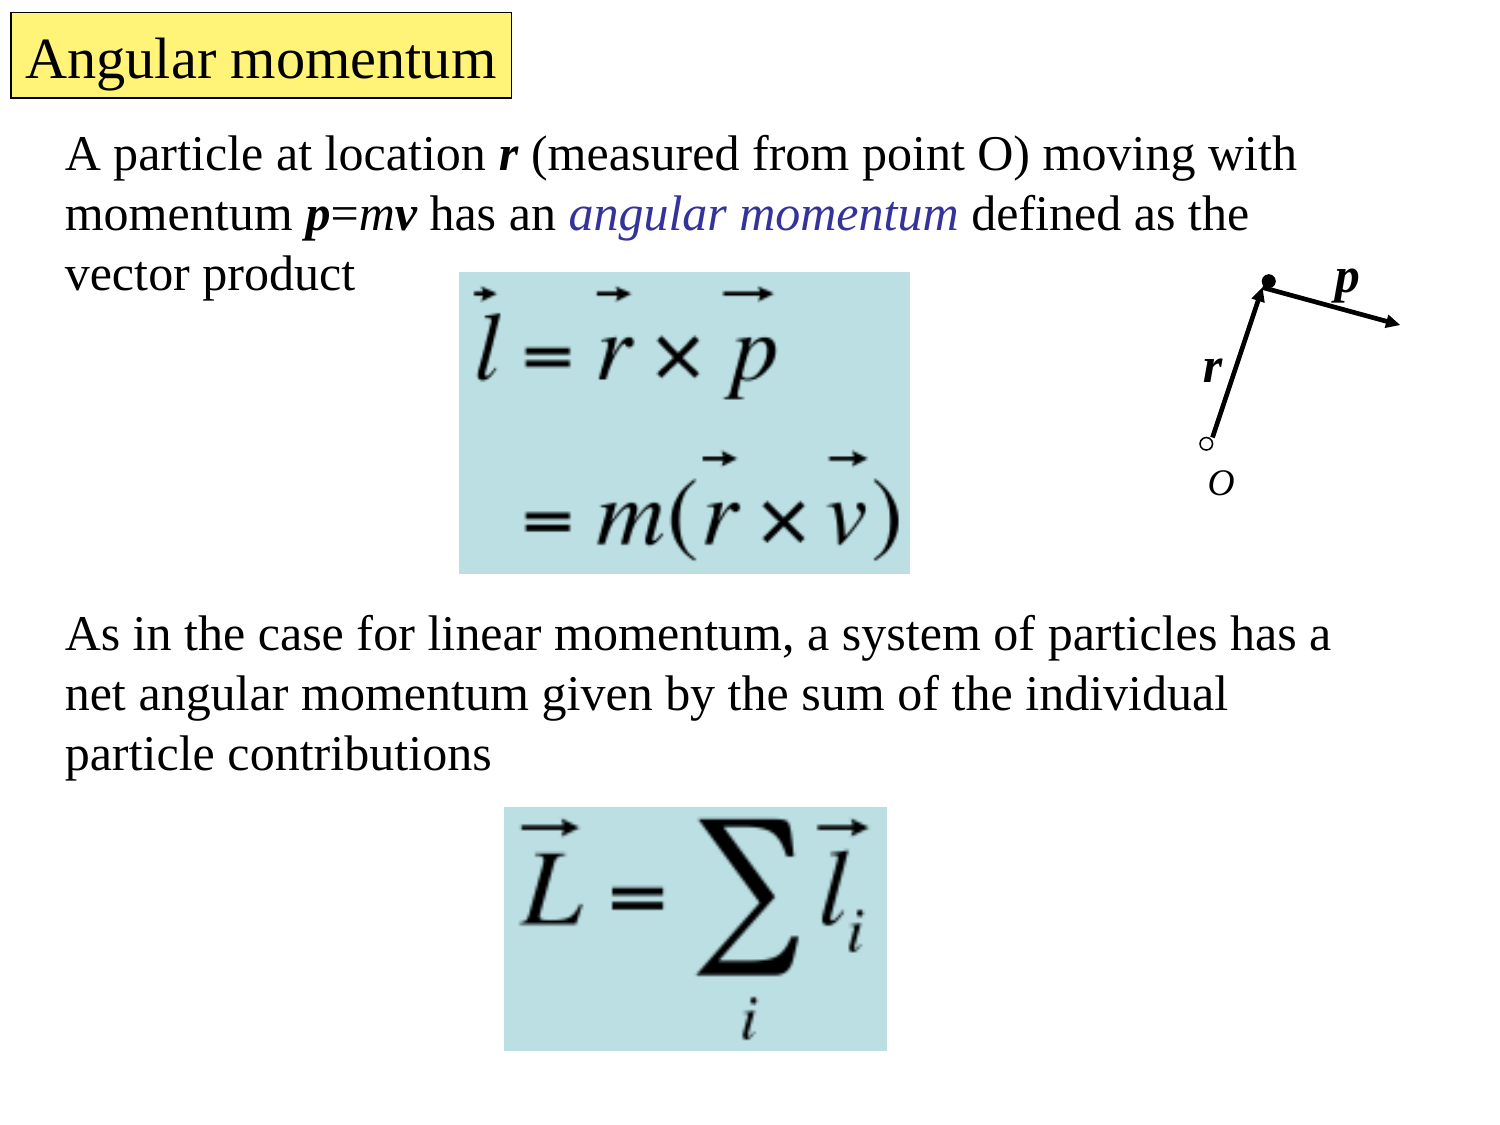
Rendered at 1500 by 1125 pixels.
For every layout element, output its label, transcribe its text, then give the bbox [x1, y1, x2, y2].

text_box Angular momentum [10, 12, 512, 98]
picture [459, 272, 910, 574]
text_box p [1320, 234, 1375, 311]
picture [504, 807, 887, 1051]
text_box r [1188, 324, 1238, 401]
text_box A particle at location r (measured from point O) moving with momentum p=mv has an angular momentum defined as the vector product As in the case for linear momentum, a system of particles has a net angular momentum given by the sum of the individual particle contributions [50, 112, 1376, 1028]
text_box O [1192, 449, 1250, 511]
text_box [1262, 274, 1276, 288]
